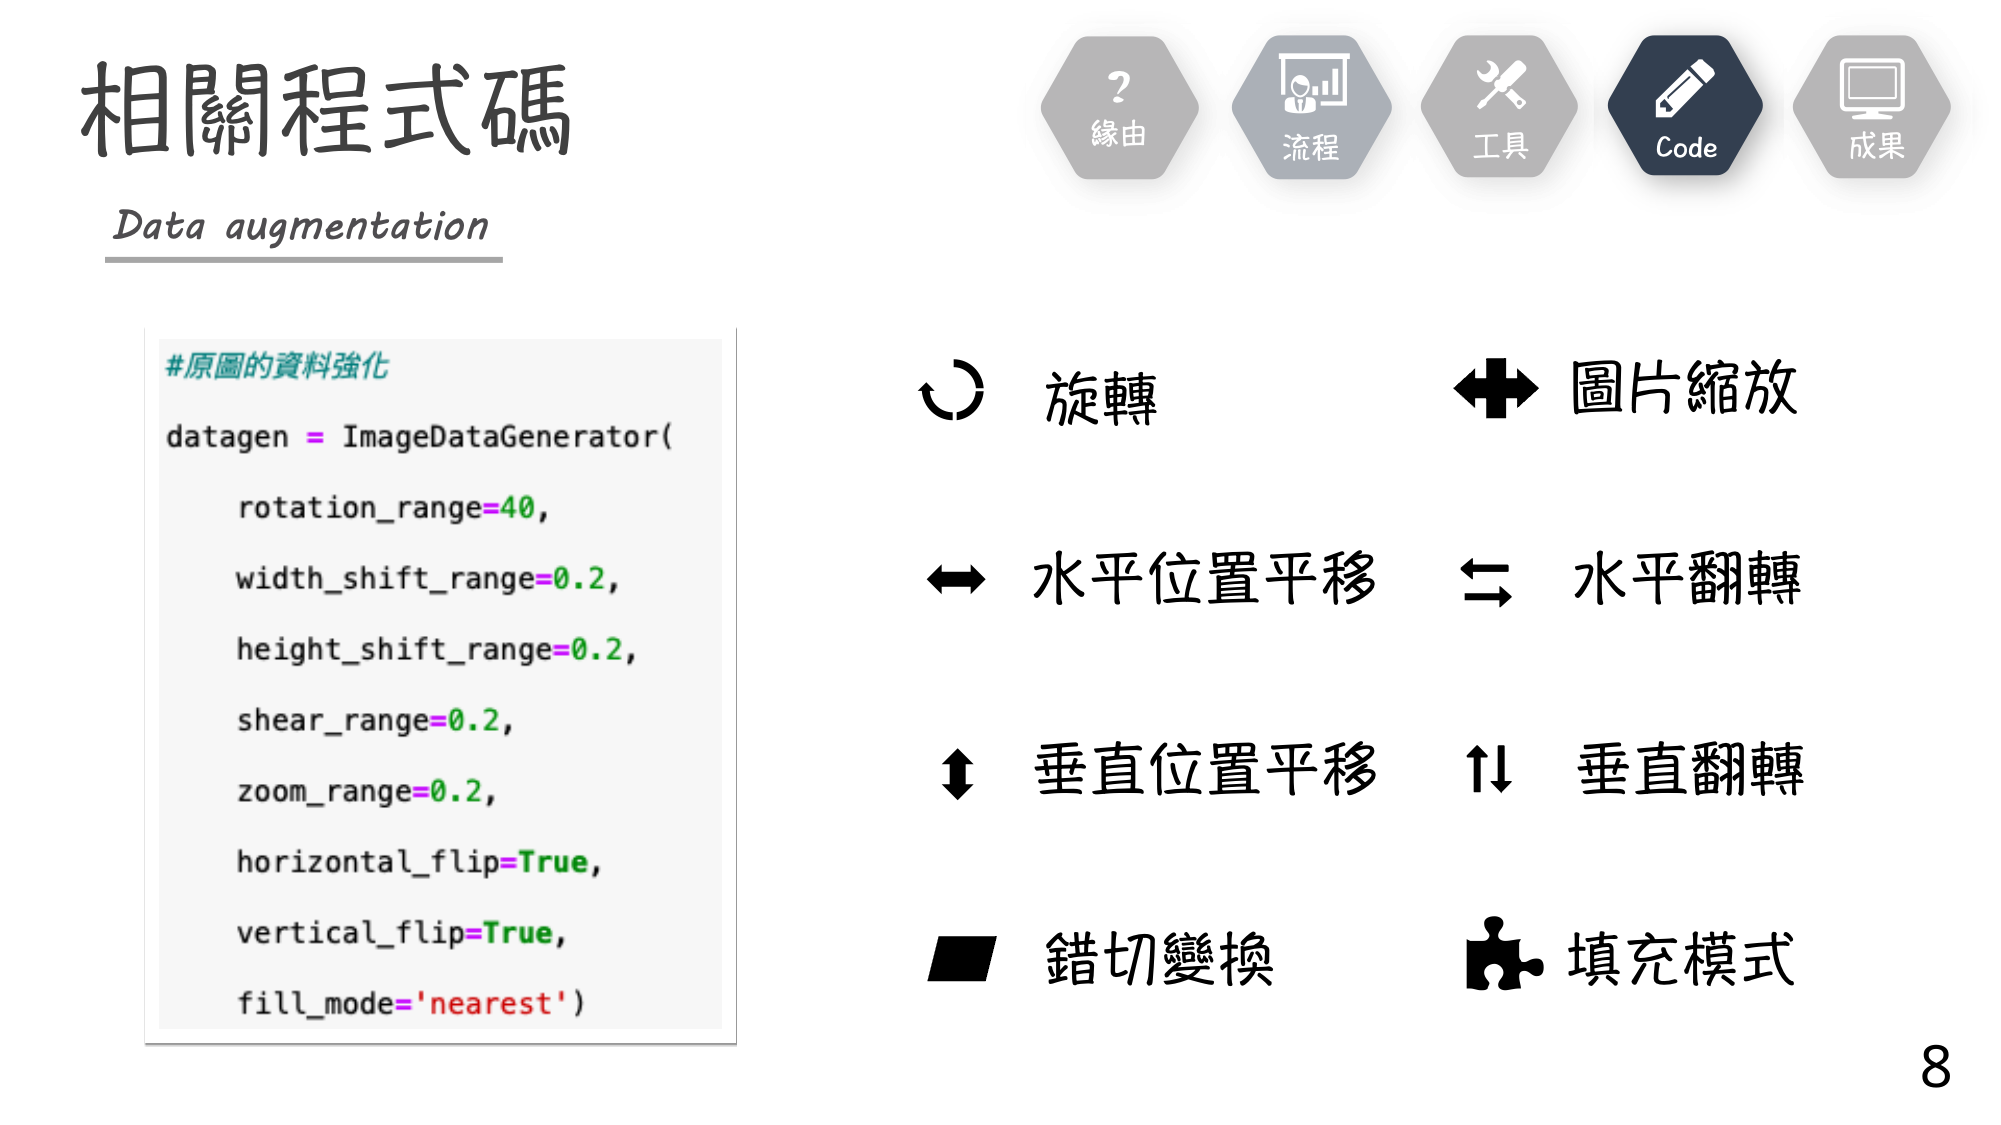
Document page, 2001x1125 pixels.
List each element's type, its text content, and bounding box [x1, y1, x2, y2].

picture [916, 339, 1938, 1036]
picture [1004, 0, 2000, 242]
picture [0, 22, 637, 280]
picture [159, 339, 722, 1029]
text_box 8 [1904, 1021, 1971, 1108]
